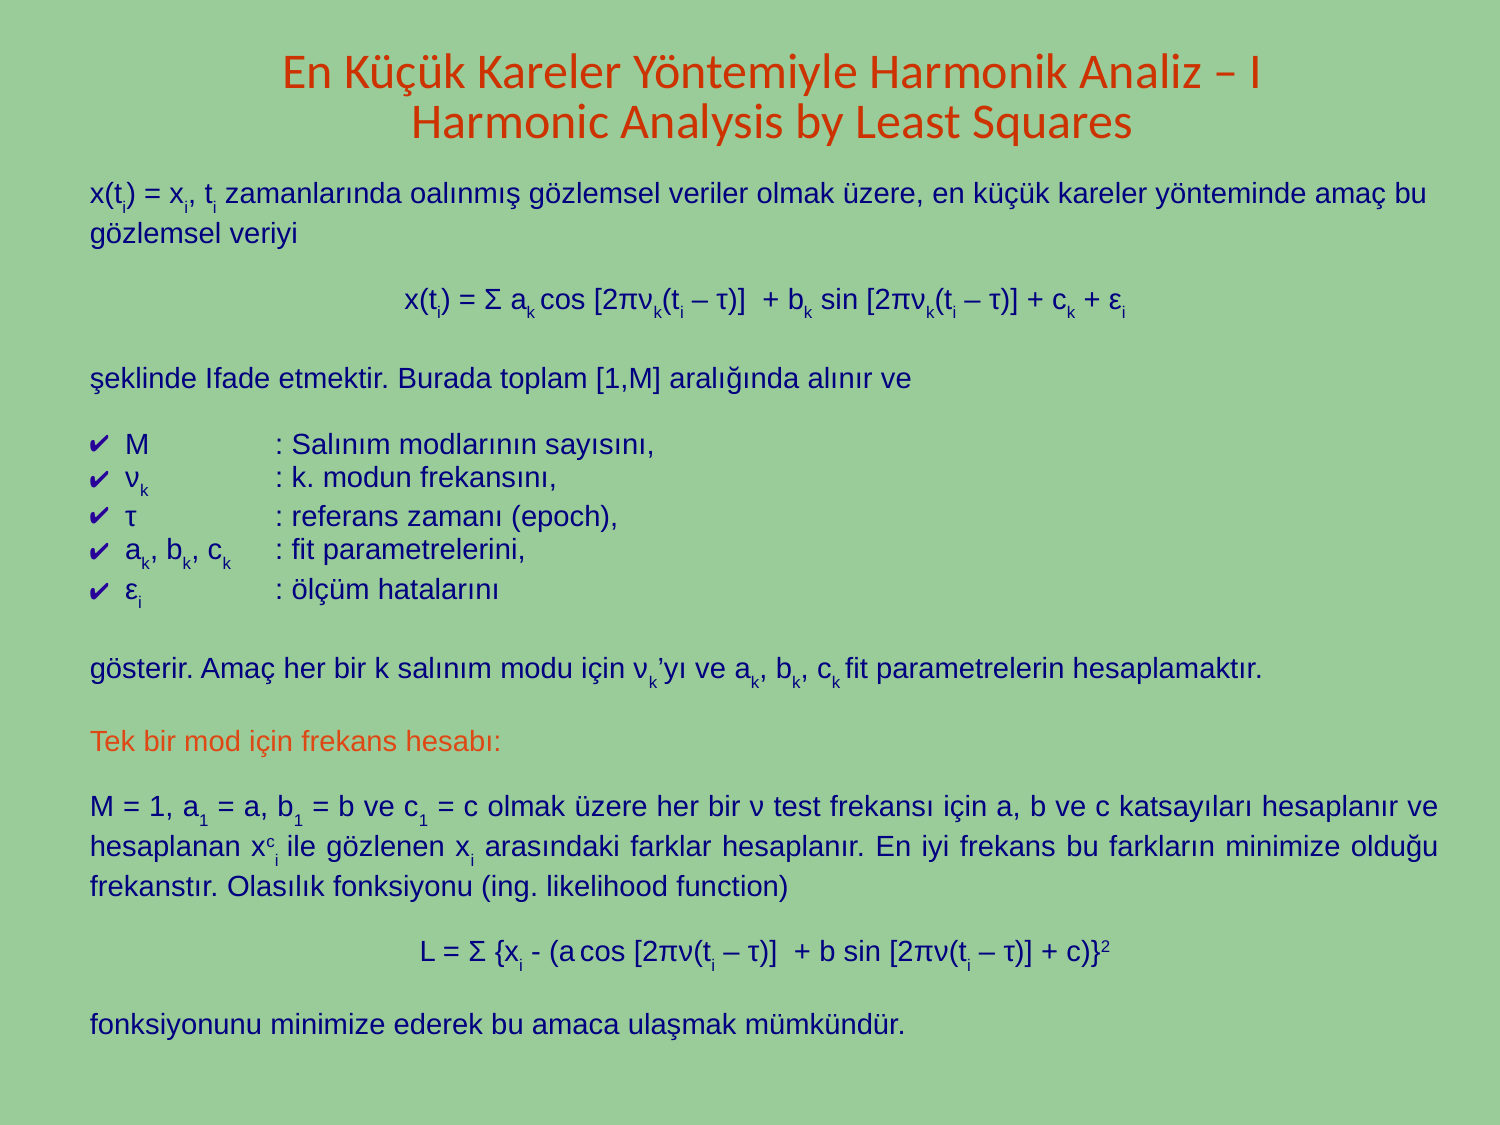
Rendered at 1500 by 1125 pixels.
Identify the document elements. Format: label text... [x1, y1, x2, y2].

text_box x(ti) = xi, ti zamanlarında oalınmış gözlemsel veriler olmak üzere, en küçük kareler yönteminde amaç bu gözlemsel veriyi x(ti) = Σ ak cos [2πνk(ti – τ)] + bk sin [2πνk(ti – τ)] + ck + εi şeklinde Ifade etmektir. Burada toplam [1,M] aralığında alınır ve M : Salınım modlarının sayısını, νk : k. modun frekansını, τ : referans zamanı (epoch), ak, bk, ck : fit parametrelerini, εi : ölçüm hatalarını gösterir. Amaç her bir k salınım modu için νk’yı ve ak, bk, ck fit parametrelerin hesaplamaktır. Tek bir mod için frekans hesabı: M = 1, a1 = a, b1 = b ve c1 = c olmak üzere her bir ν test frekansı için a, b ve c katsayıları hesaplanır ve hesaplanan xci ile gözlenen xi arasındaki farklar hesaplanır. En iyi frekans bu farkların minimize olduğu frekanstır. Olasılık fonksiyonu (ing. likelihood function) L = Σ {xi - (a cos [2πν(ti – τ)] + b sin [2πν(ti – τ)] + c)}2 fonksiyonunu minimize ederek bu amaca ulaşmak mümkündür. [75, 170, 1456, 1090]
title En Küçük Kareler Yöntemiyle Harmonik Analiz – I Harmonic Analysis by Least Squares [135, 22, 1410, 170]
